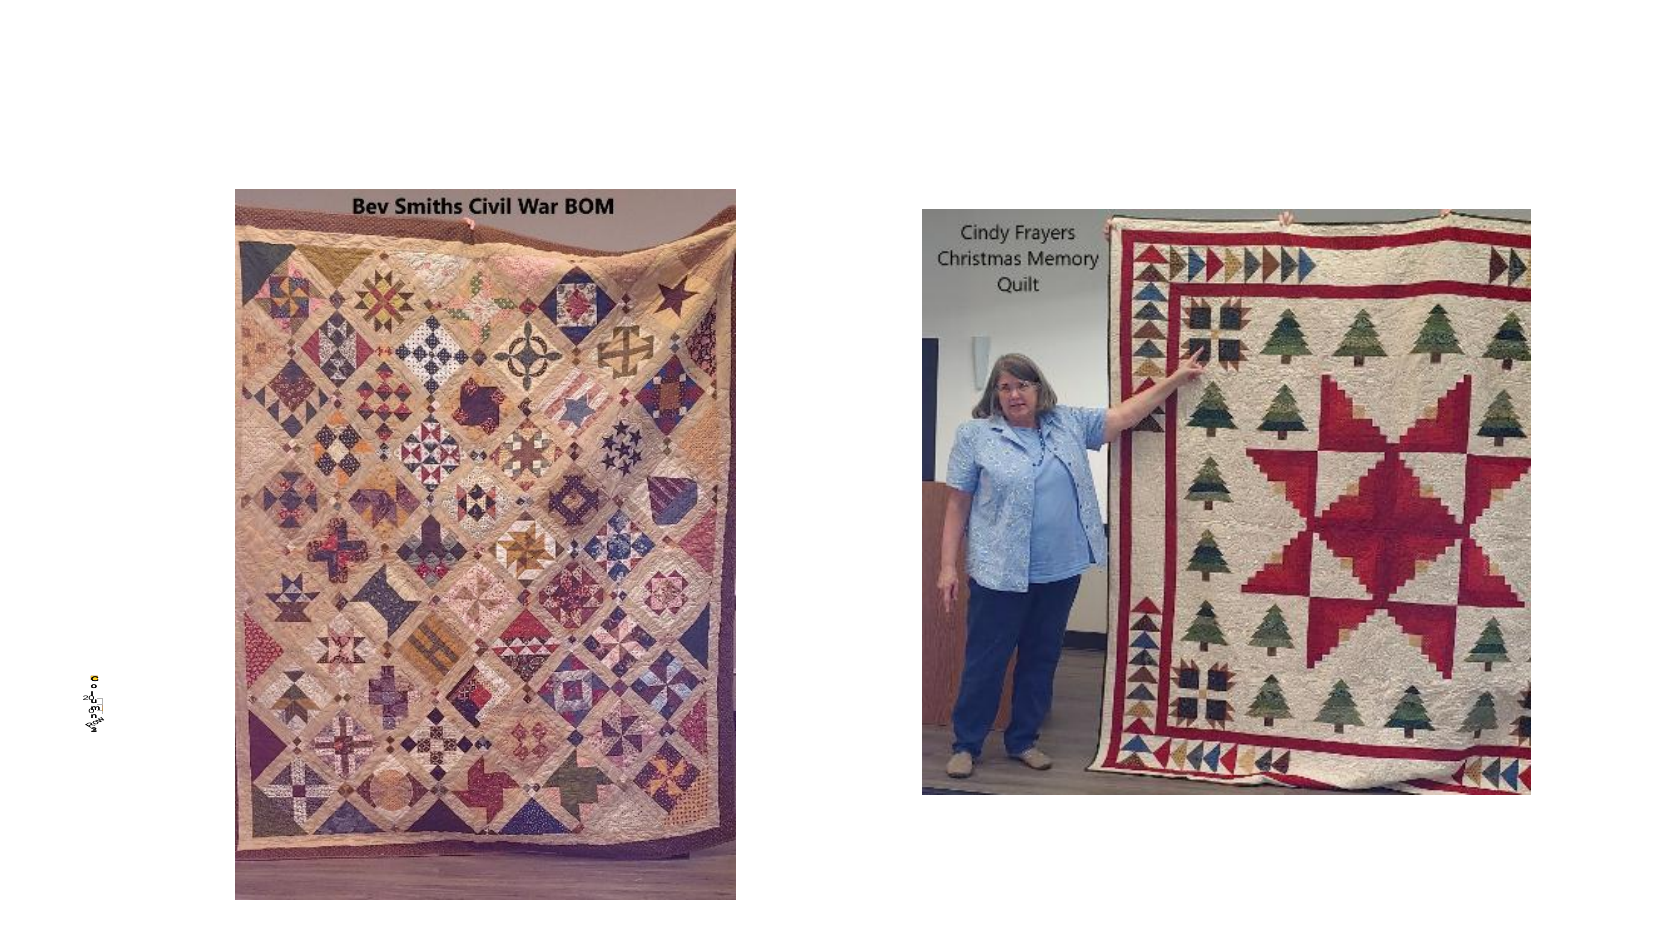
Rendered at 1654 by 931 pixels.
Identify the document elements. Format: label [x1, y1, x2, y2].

picture [235, 189, 736, 901]
chart [82, 675, 107, 735]
picture [922, 209, 1531, 796]
